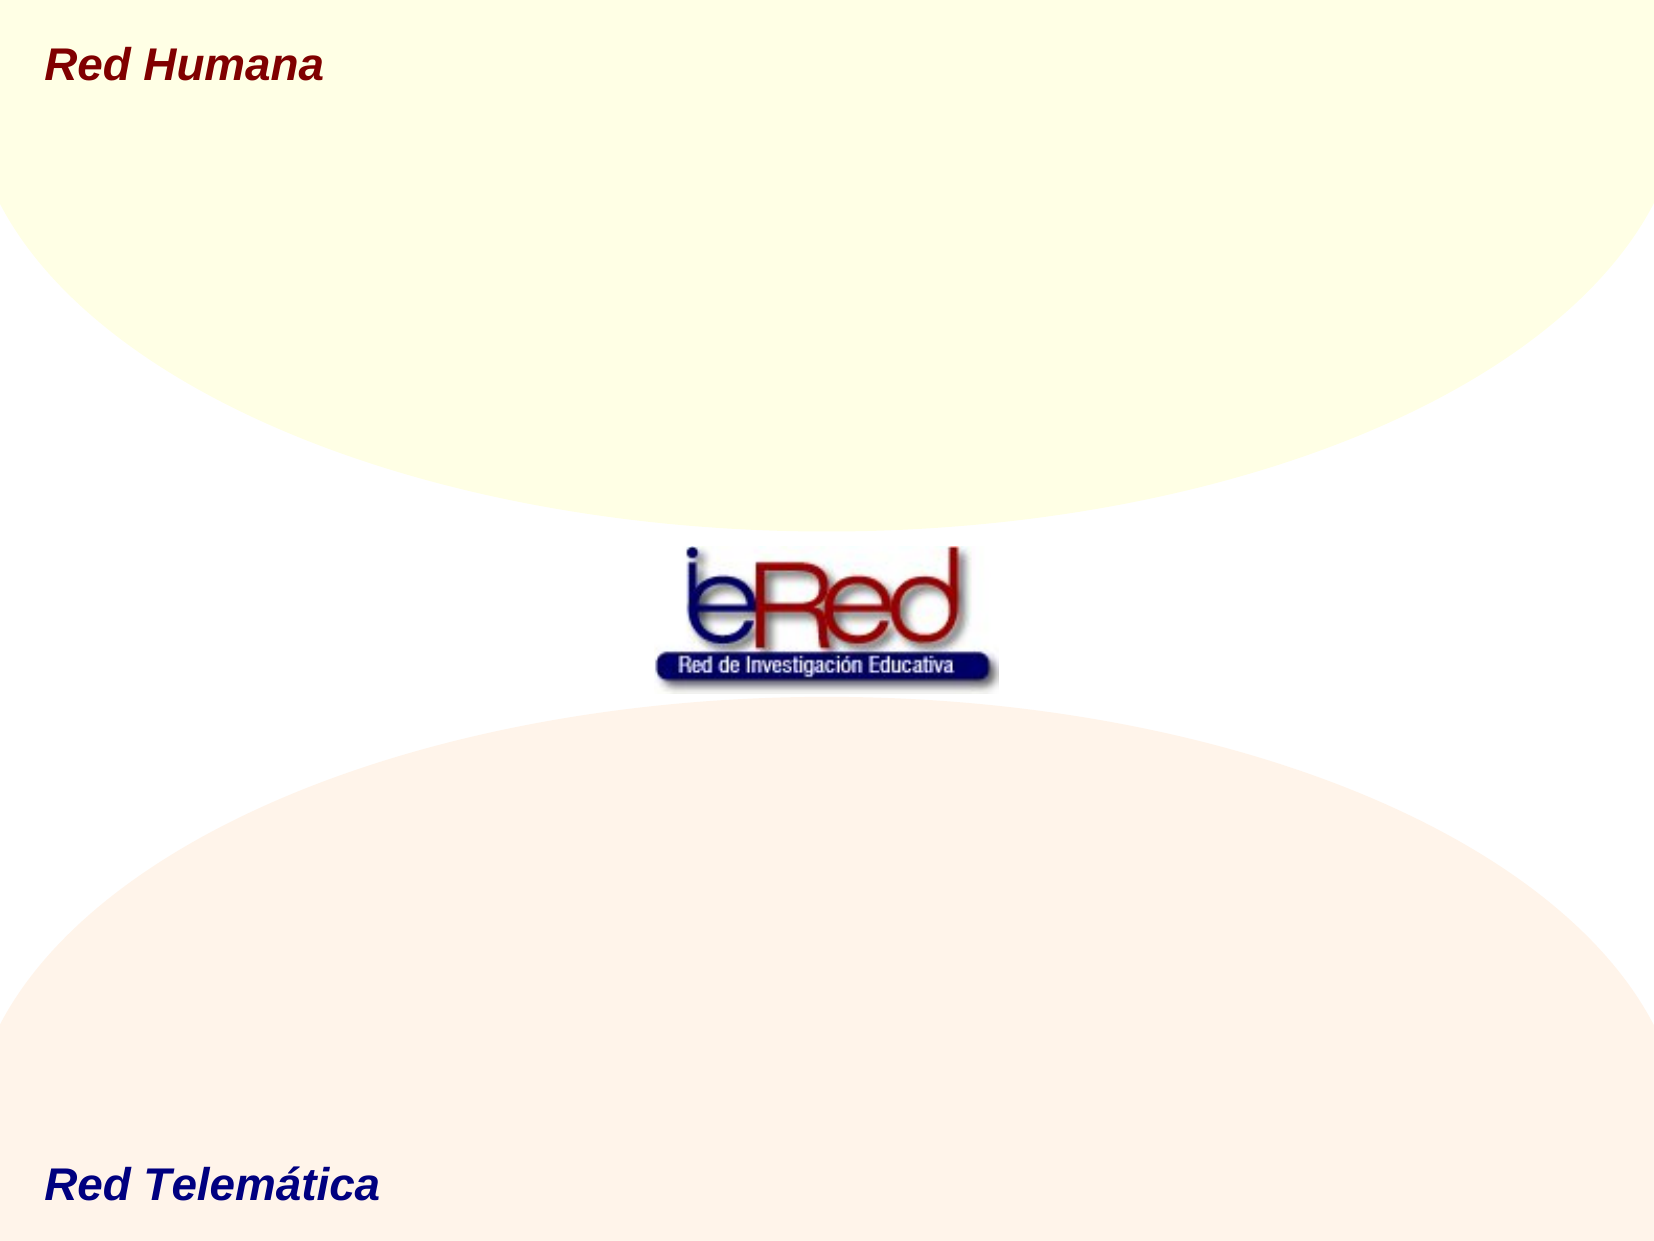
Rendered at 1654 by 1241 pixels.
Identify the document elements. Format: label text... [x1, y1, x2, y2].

picture [654, 546, 999, 695]
text_box Red Humana [29, 31, 340, 98]
text_box Red Telemática [29, 1151, 396, 1218]
